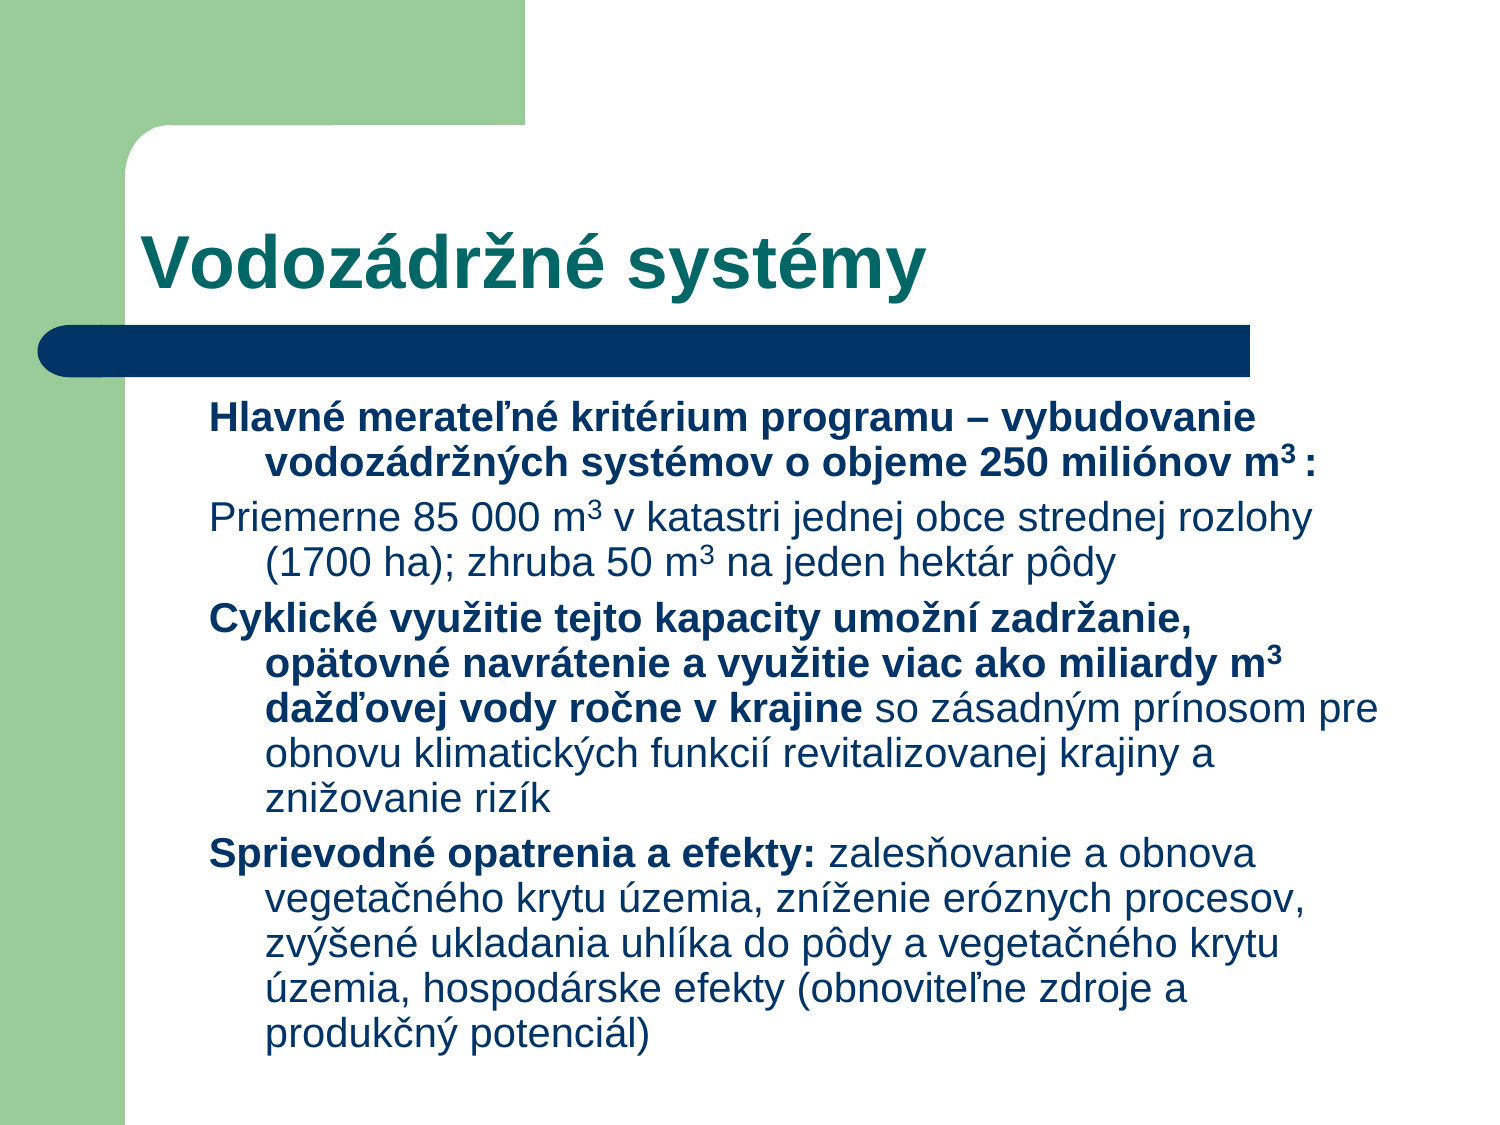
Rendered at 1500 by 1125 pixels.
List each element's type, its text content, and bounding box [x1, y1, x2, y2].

list Hlavné merateľné kritérium programu – vybudovanie vodozádržných systémov o objeme 250 miliónov m3 : Priemerne 85 000 m3 v katastri jednej obce strednej rozlohy (1700 ha); zhruba 50 m3 na jeden hektár pôdy Cyklické využitie tejto kapacity umožní zadržanie, opätovné navrátenie a využitie viac ako miliardy m3 dažďovej vody ročne v krajine so zásadným prínosom pre obnovu klimatických funkcií revitalizovanej krajiny a znižovanie rizík Sprievodné opatrenia a efekty: zalesňovanie a obnova vegetačného krytu územia, zníženie eróznych procesov, zvýšené ukladania uhlíka do pôdy a vegetačného krytu územia, hospodárske efekty (obnoviteľne zdroje a produkčný potenciál) [137, 387, 1400, 1095]
title Vodozádržné systémy [125, 125, 1426, 313]
